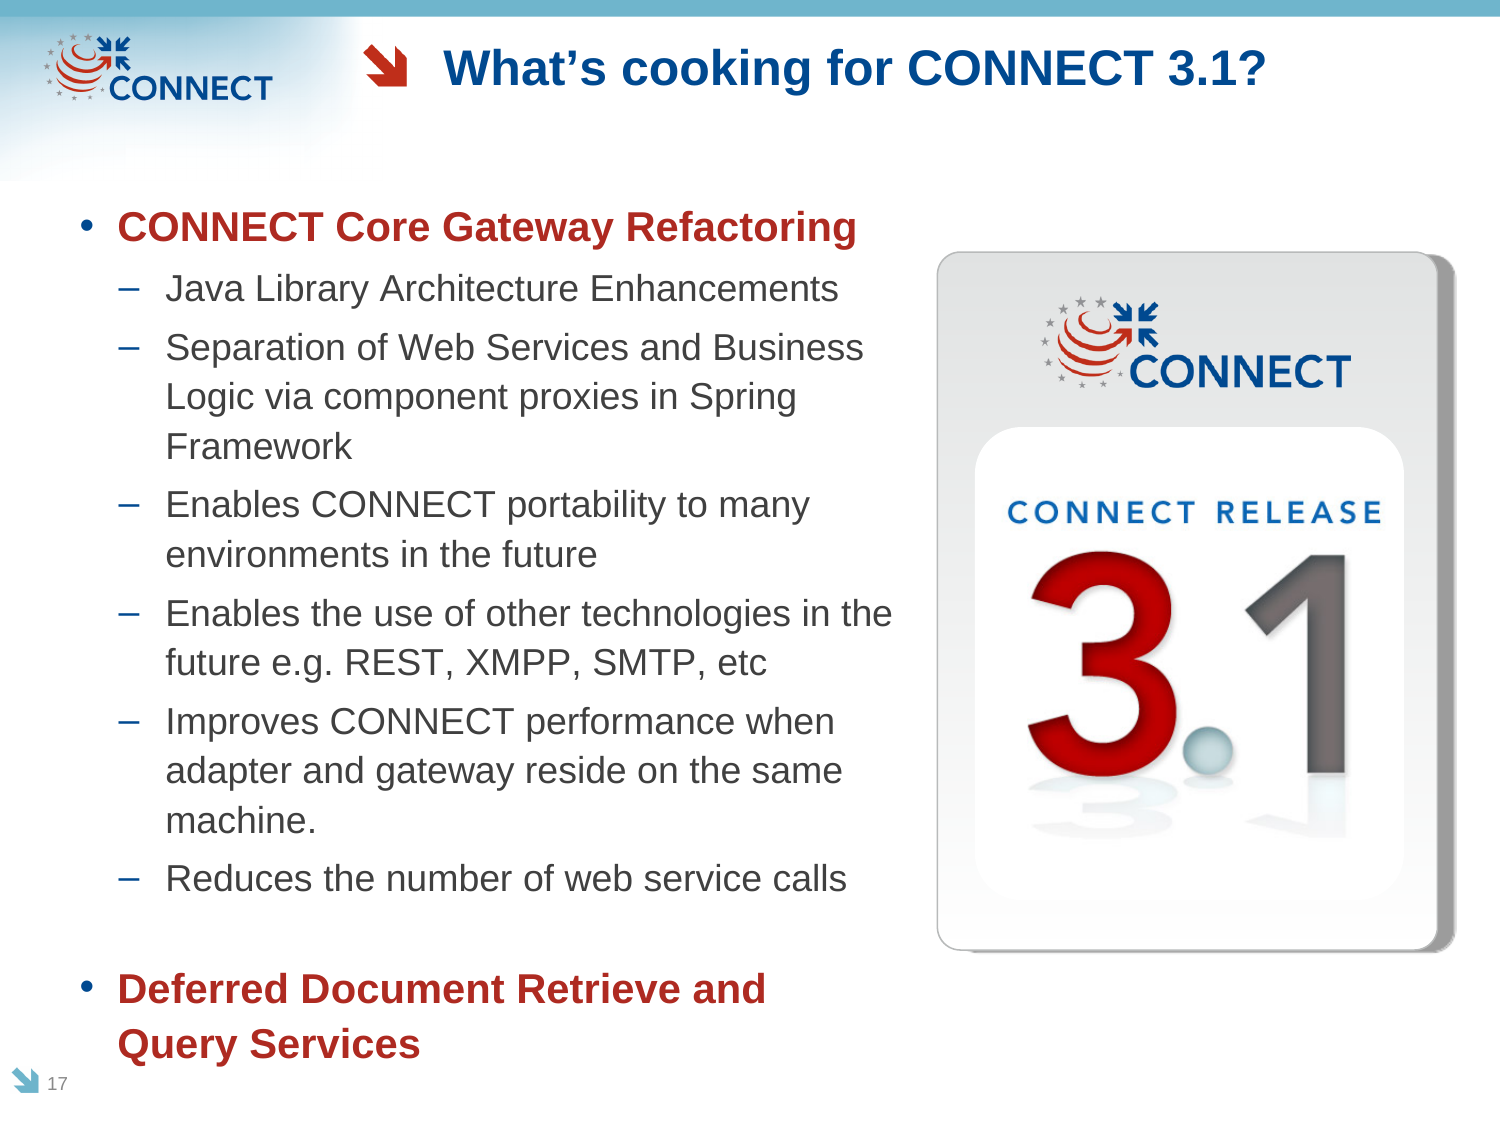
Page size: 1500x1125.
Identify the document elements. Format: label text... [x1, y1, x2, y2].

title What’s cooking for CONNECT 3.1? [428, 28, 1500, 213]
picture [1040, 296, 1351, 388]
text_box [937, 252, 1438, 951]
text_box <number> [32, 1053, 383, 1114]
picture [993, 488, 1393, 859]
picture [10, 1066, 32, 1094]
picture [0, 17, 408, 181]
list CONNECT Core Gateway Refactoring Java Library Architecture Enhancements Separation of Web Services and Business Logic via component proxies in Spring Framework Enables CONNECT portability to many environments in the future Enables the use of other technologies in the future e.g. REST, XMPP, SMTP, etc Improves CONNECT performance when adapter and gateway reside on the same machine. Reduces the number of web service calls Deferred Document Retrieve and Query Services [64, 187, 928, 1101]
